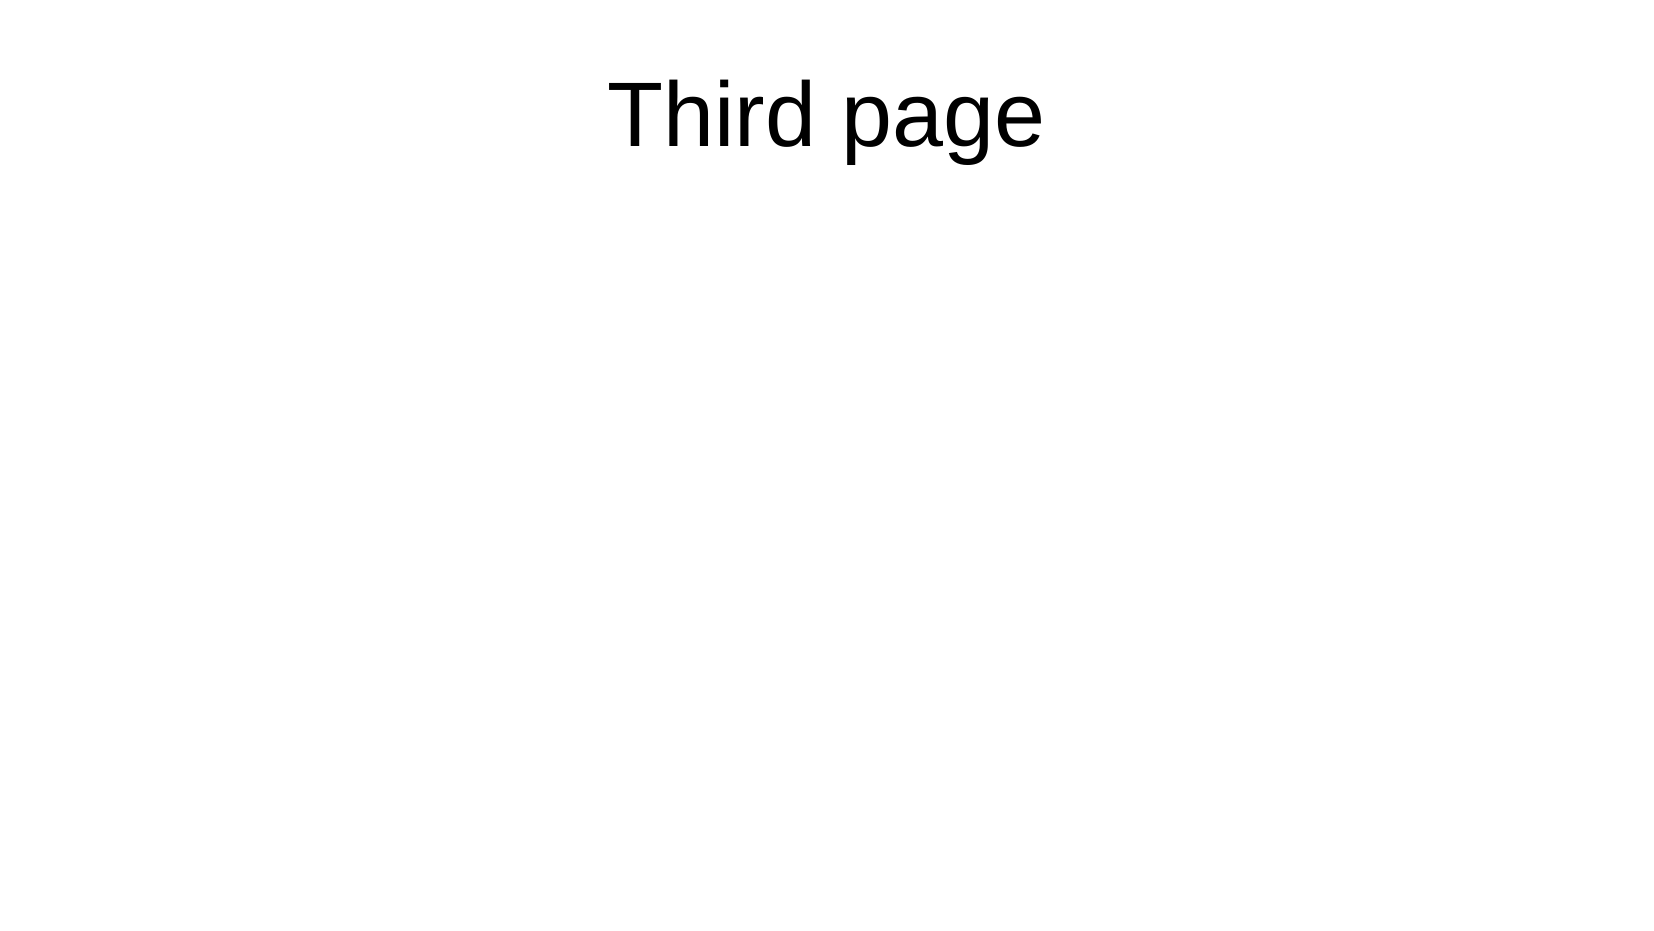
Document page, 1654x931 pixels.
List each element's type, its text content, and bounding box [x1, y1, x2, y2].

title Third page [82, 37, 1571, 193]
